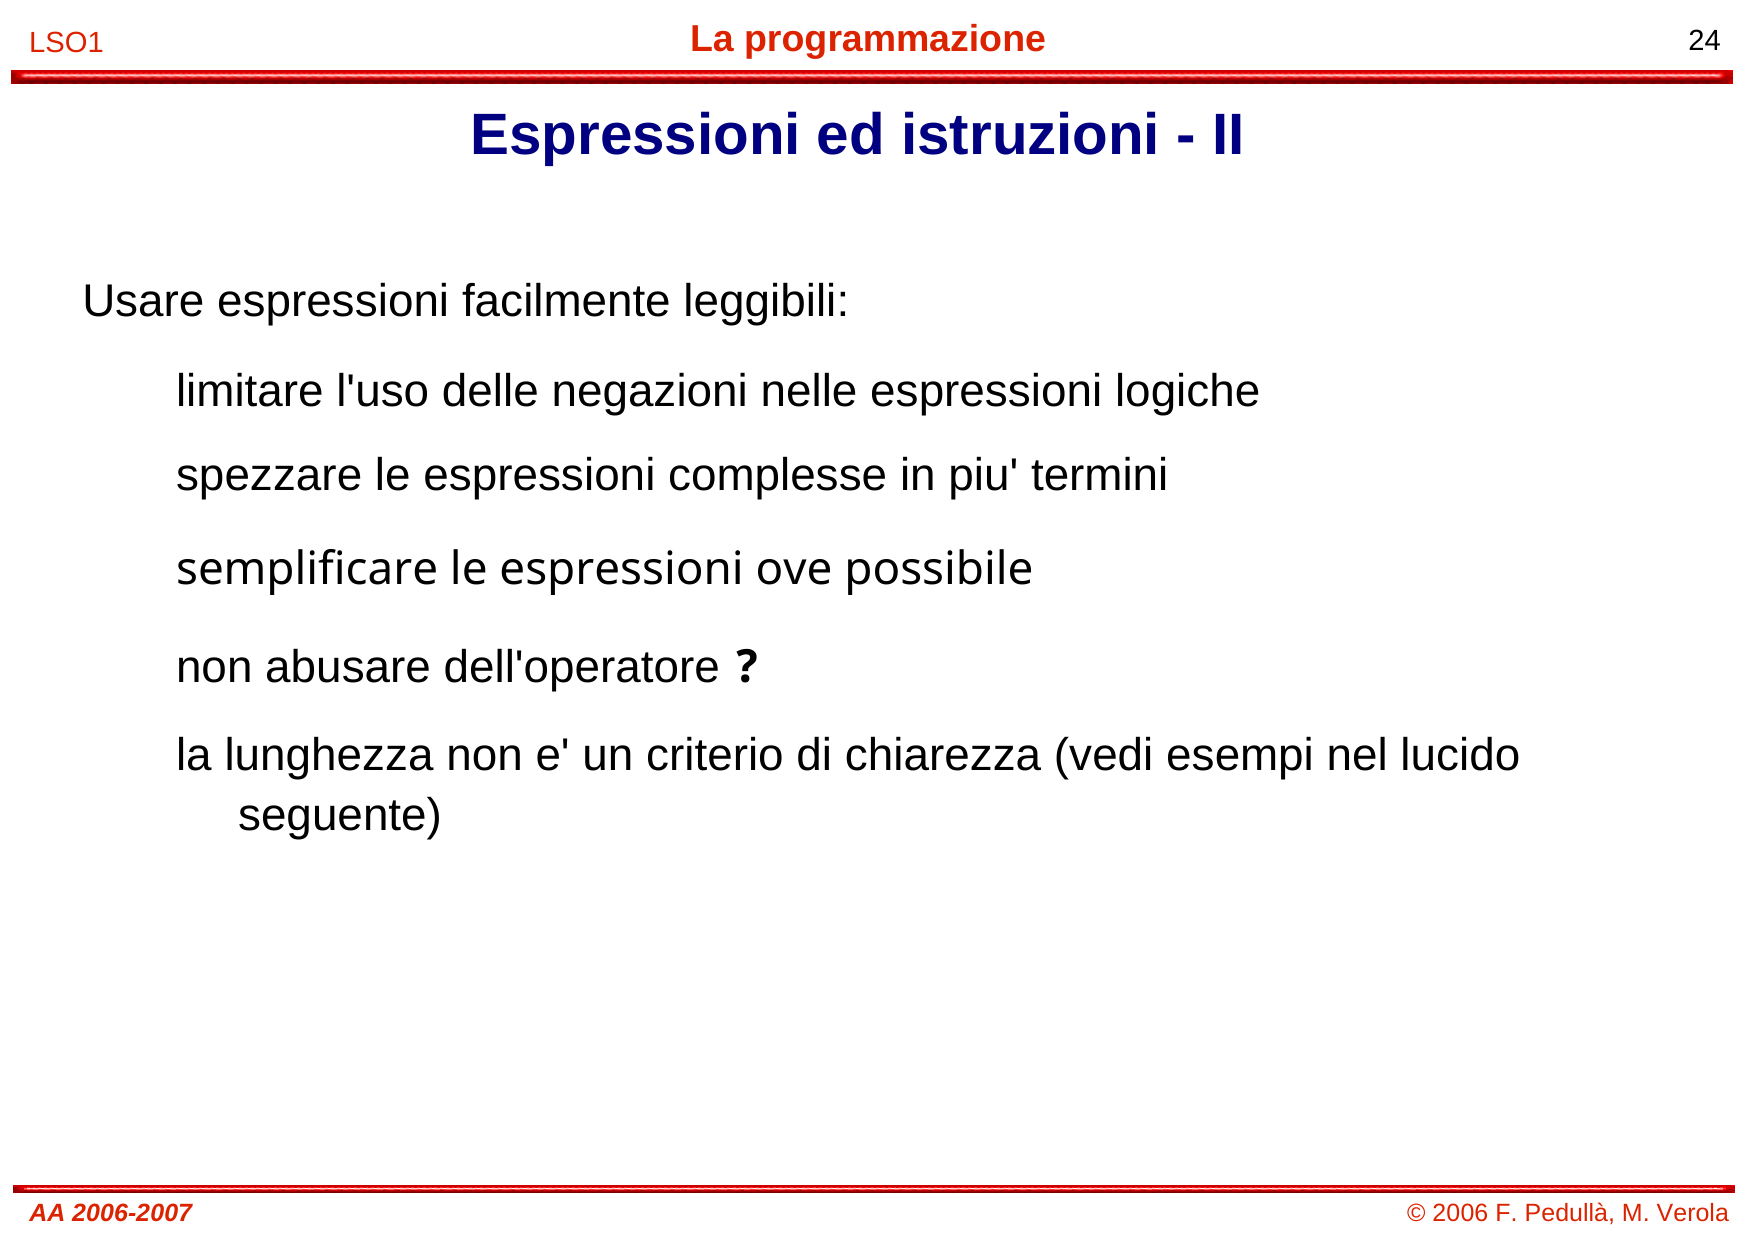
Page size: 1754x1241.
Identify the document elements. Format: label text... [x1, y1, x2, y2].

text_box Espressioni ed istruzioni - II [386, 98, 1330, 187]
picture [11, 70, 1733, 84]
picture [13, 1185, 1735, 1193]
list Usare espressioni facilmente leggibili: limitare l'uso delle negazioni nelle espressioni logiche spezzare le espressioni complesse in piu' termini semplificare le espressioni ove possibile non abusare dell'operatore ? la lunghezza non e' un criterio di chiarezza (vedi esempi nel lucido seguente) [82, 274, 1701, 1129]
